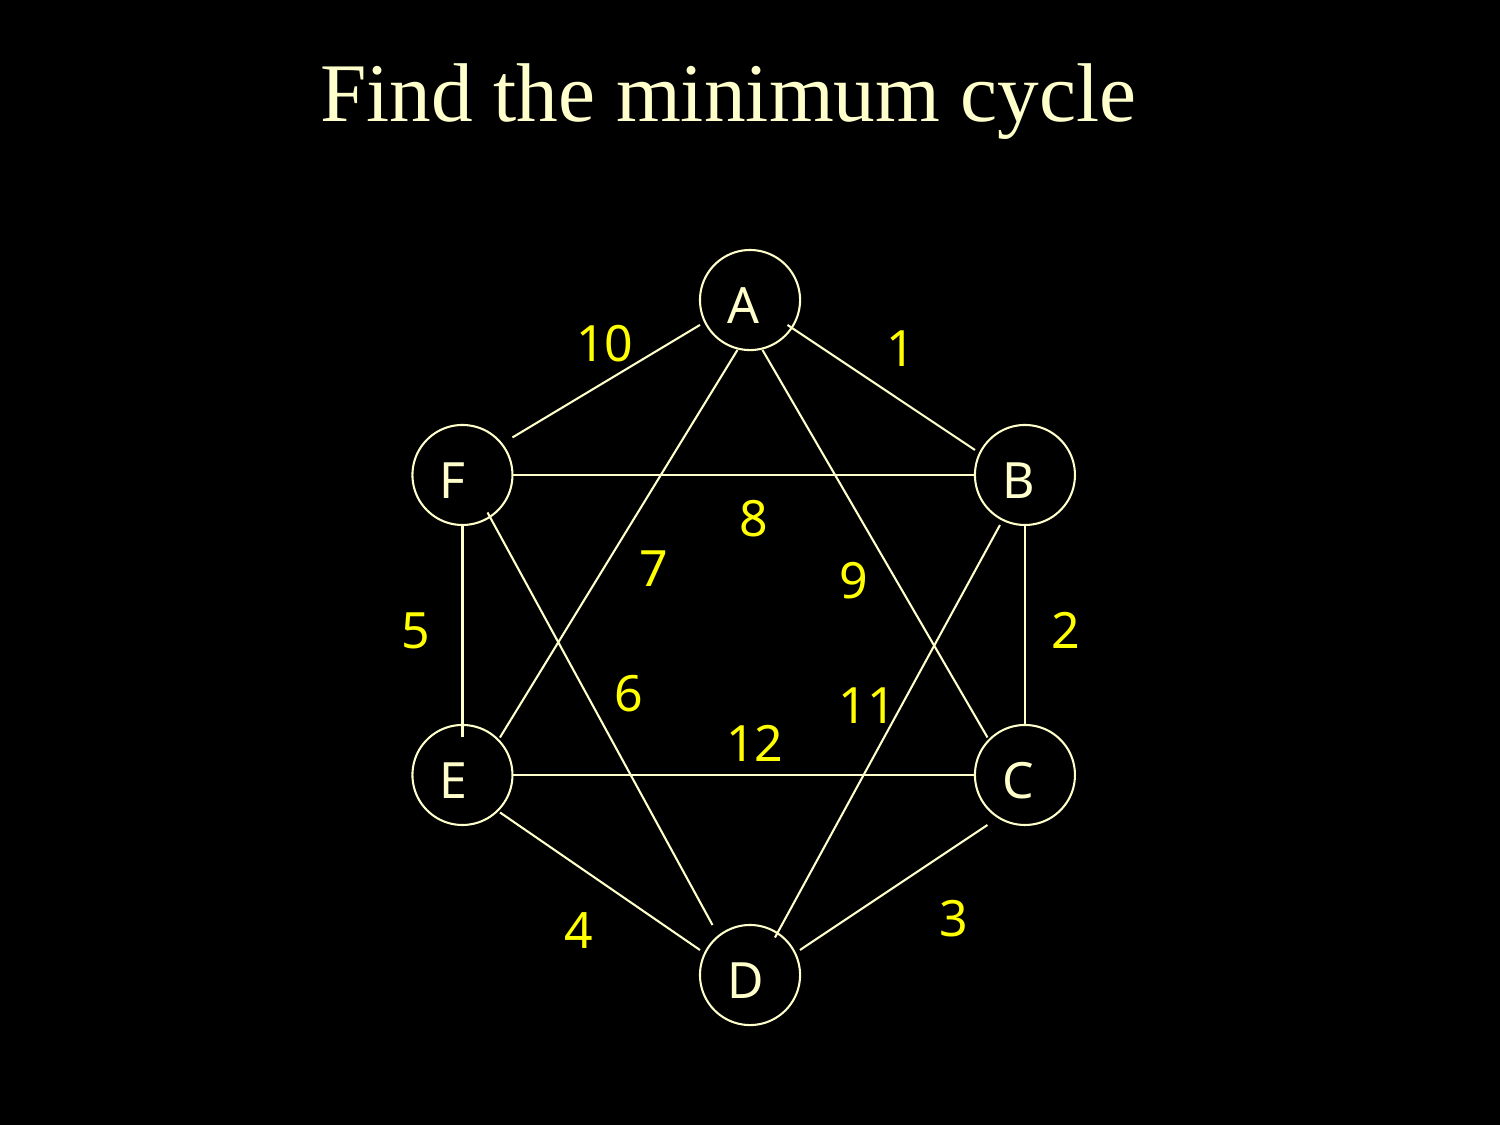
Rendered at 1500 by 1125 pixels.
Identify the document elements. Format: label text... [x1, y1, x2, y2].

text_box C [987, 737, 1047, 822]
text_box 7 [624, 524, 683, 609]
title Find the minimum cycle [0, 37, 1458, 150]
text_box 11 [824, 662, 911, 747]
text_box A [712, 262, 772, 347]
text_box 10 [561, 299, 649, 384]
text_box 1 [872, 305, 931, 390]
text_box 5 [387, 587, 446, 672]
text_box 3 [924, 874, 983, 959]
text_box 2 [1037, 587, 1096, 672]
text_box F [425, 437, 484, 522]
text_box 12 [711, 699, 799, 784]
text_box 9 [824, 537, 883, 622]
text_box B [987, 437, 1047, 522]
text_box 4 [549, 887, 608, 972]
text_box E [425, 737, 484, 822]
text_box 6 [599, 649, 658, 734]
text_box 8 [724, 474, 783, 559]
text_box D [712, 937, 772, 1022]
